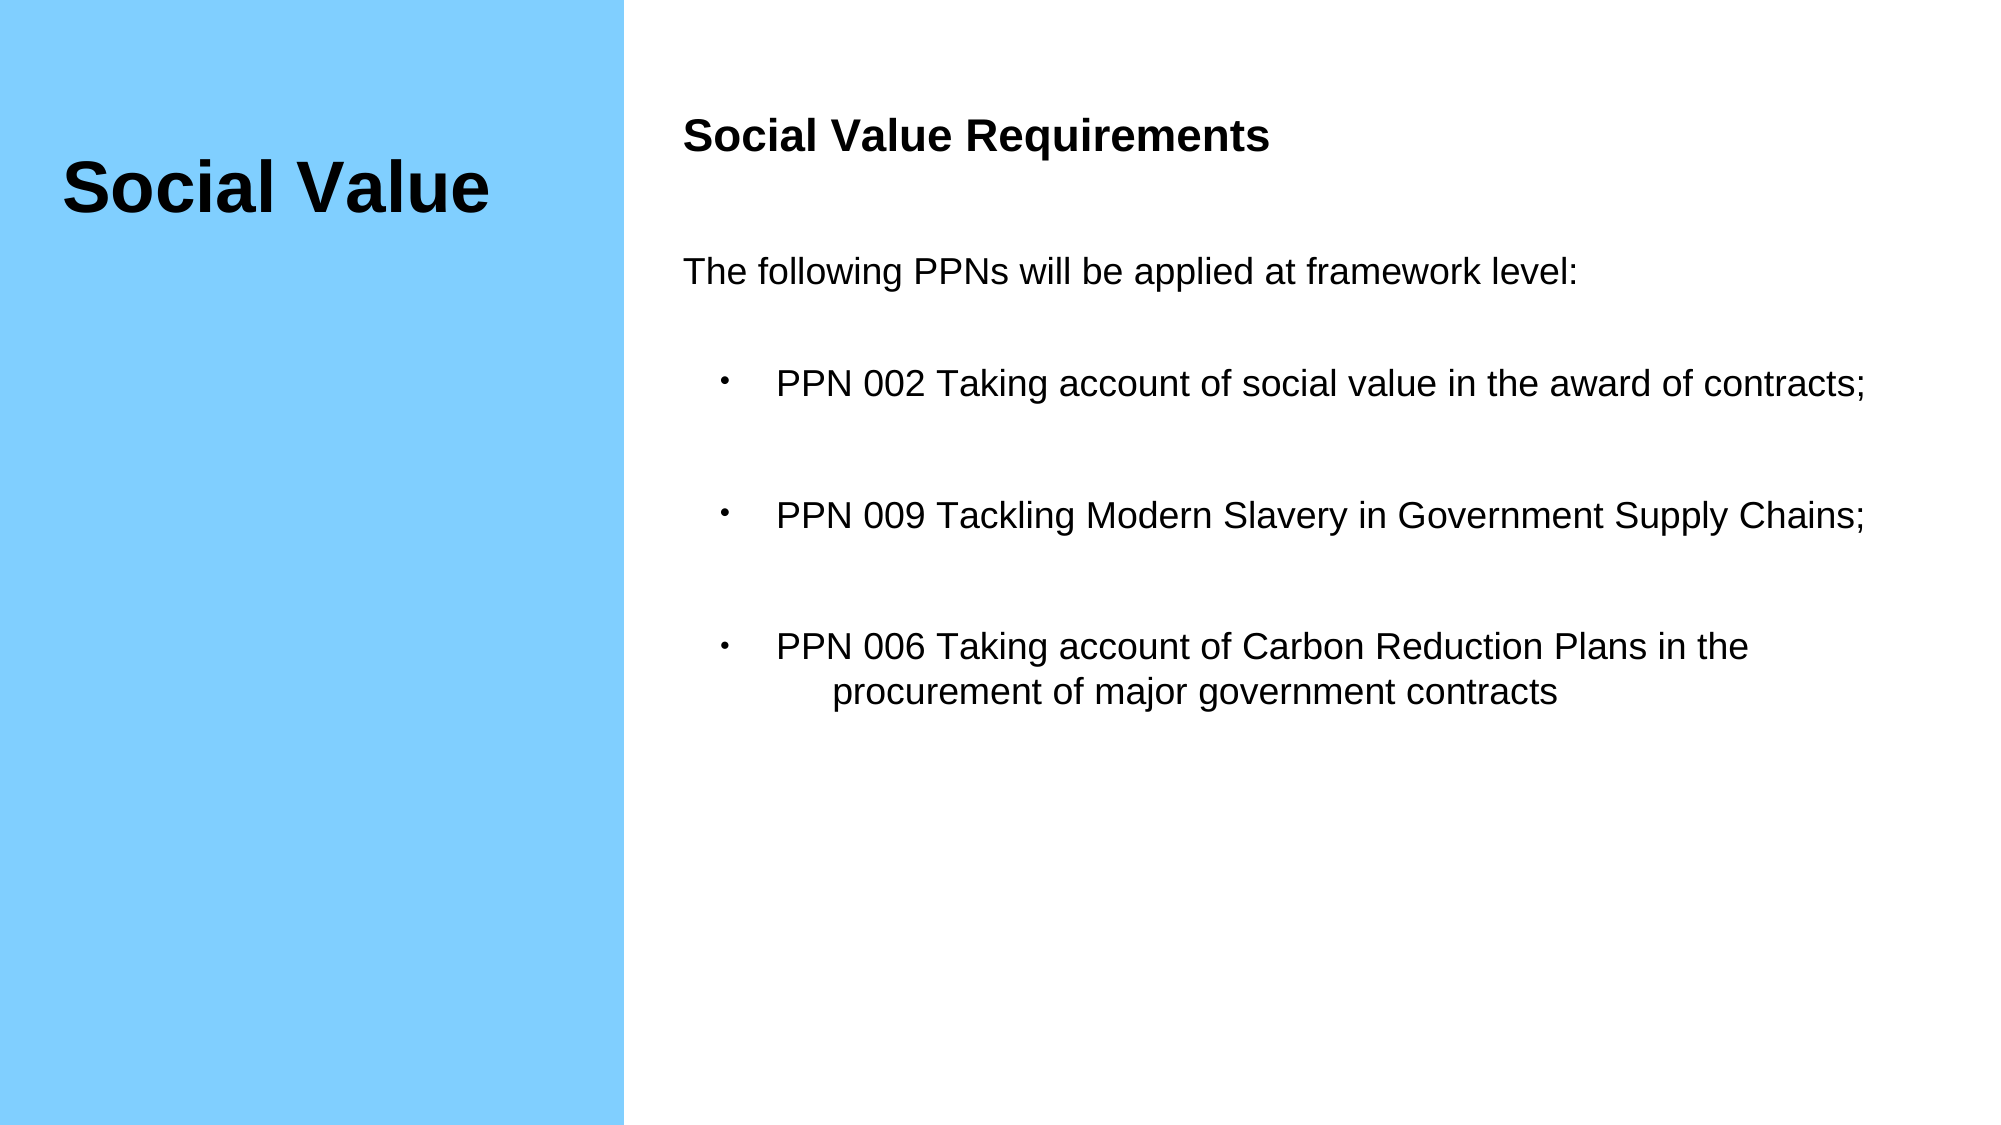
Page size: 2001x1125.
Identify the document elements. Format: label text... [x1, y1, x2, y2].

text_box PPN 002 Taking account of social value in the award of contracts; PPN 009 Tackling Modern Slavery in Government Supply Chains; PPN 006 Taking account of Carbon Reduction Plans in the procurement of major government contracts [667, 278, 1935, 1094]
title Social Value [62, 139, 564, 279]
title Social Value Requirements The following PPNs will be applied at framework level: [682, 105, 1873, 278]
